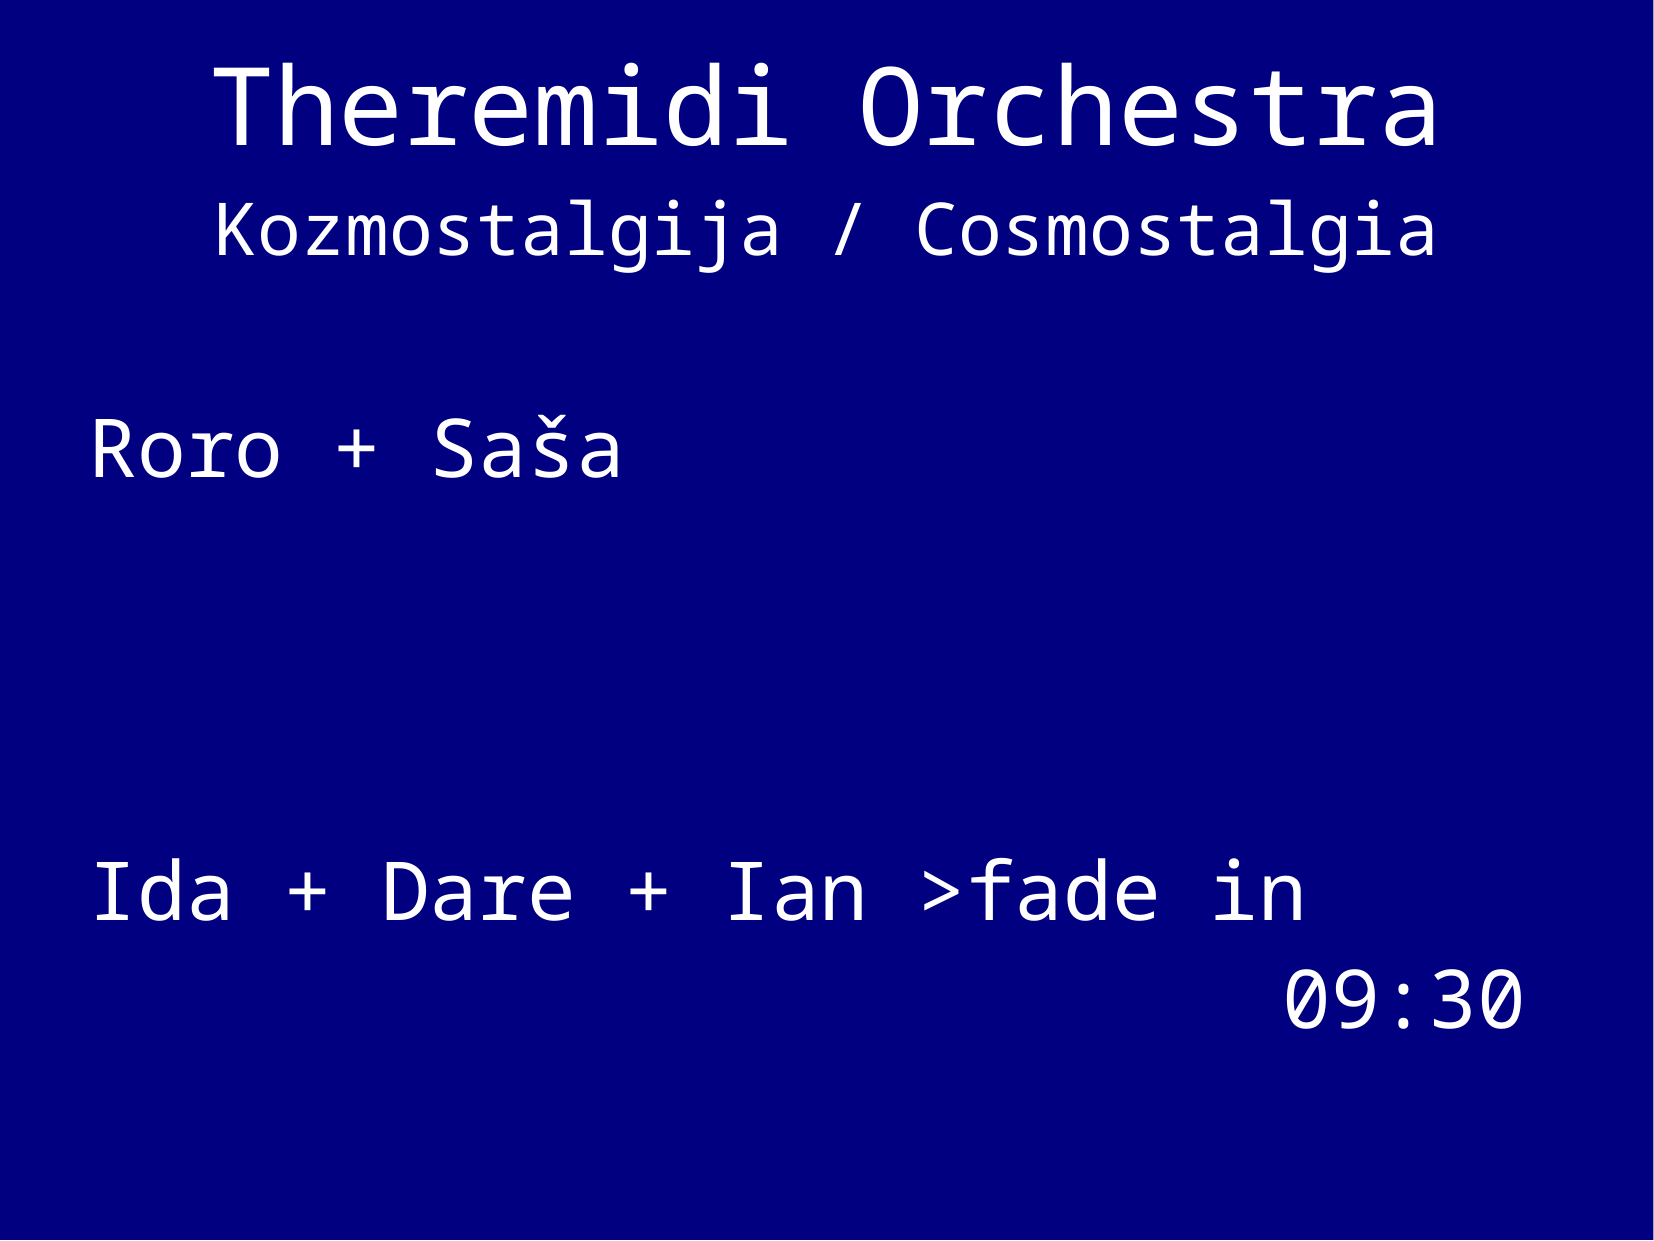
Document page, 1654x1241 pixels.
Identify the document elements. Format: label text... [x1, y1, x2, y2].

title Theremidi Orchestra Kozmostalgija / Cosmostalgia [82, 49, 1571, 257]
text_box 09:30 [1282, 900, 1620, 1096]
subtitle Roro + Saša Ida + Dare + Ian >fade in [88, 272, 1566, 1063]
